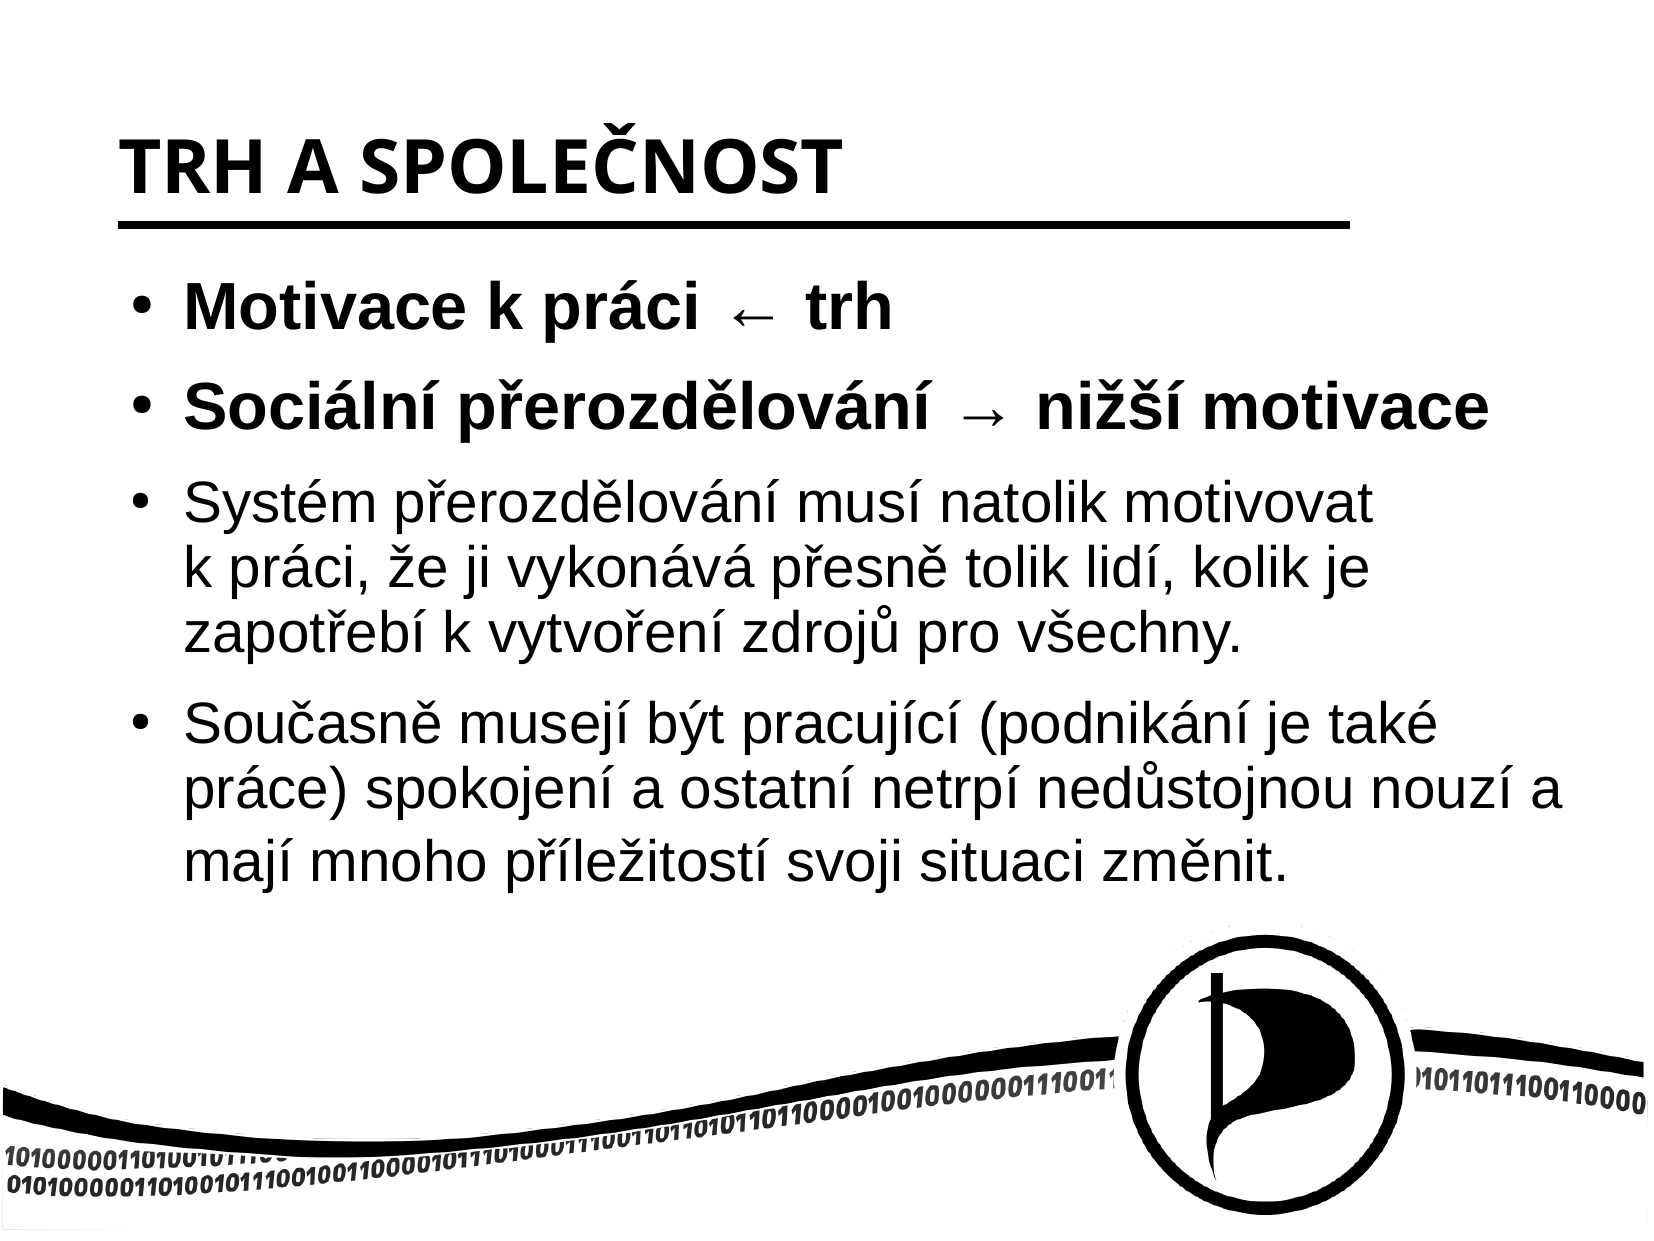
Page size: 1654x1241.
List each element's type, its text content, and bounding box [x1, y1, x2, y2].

picture [0, 922, 1648, 1230]
list Motivace k práci ← trh Sociální přerozdělování → nižší motivace Systém přerozdělování musí natolik motivovat k práci, že ji vykonává přesně tolik lidí, kolik je zapotřebí k vytvoření zdrojů pro všechny. Současně musejí být pracující (podnikání je také práce) spokojení a ostatní netrpí nedůstojnou nouzí a mají mnoho příležitostí svoji situaci změnit. [112, 268, 1576, 1088]
title TRH A SPOLEČNOST [118, 8, 1576, 216]
